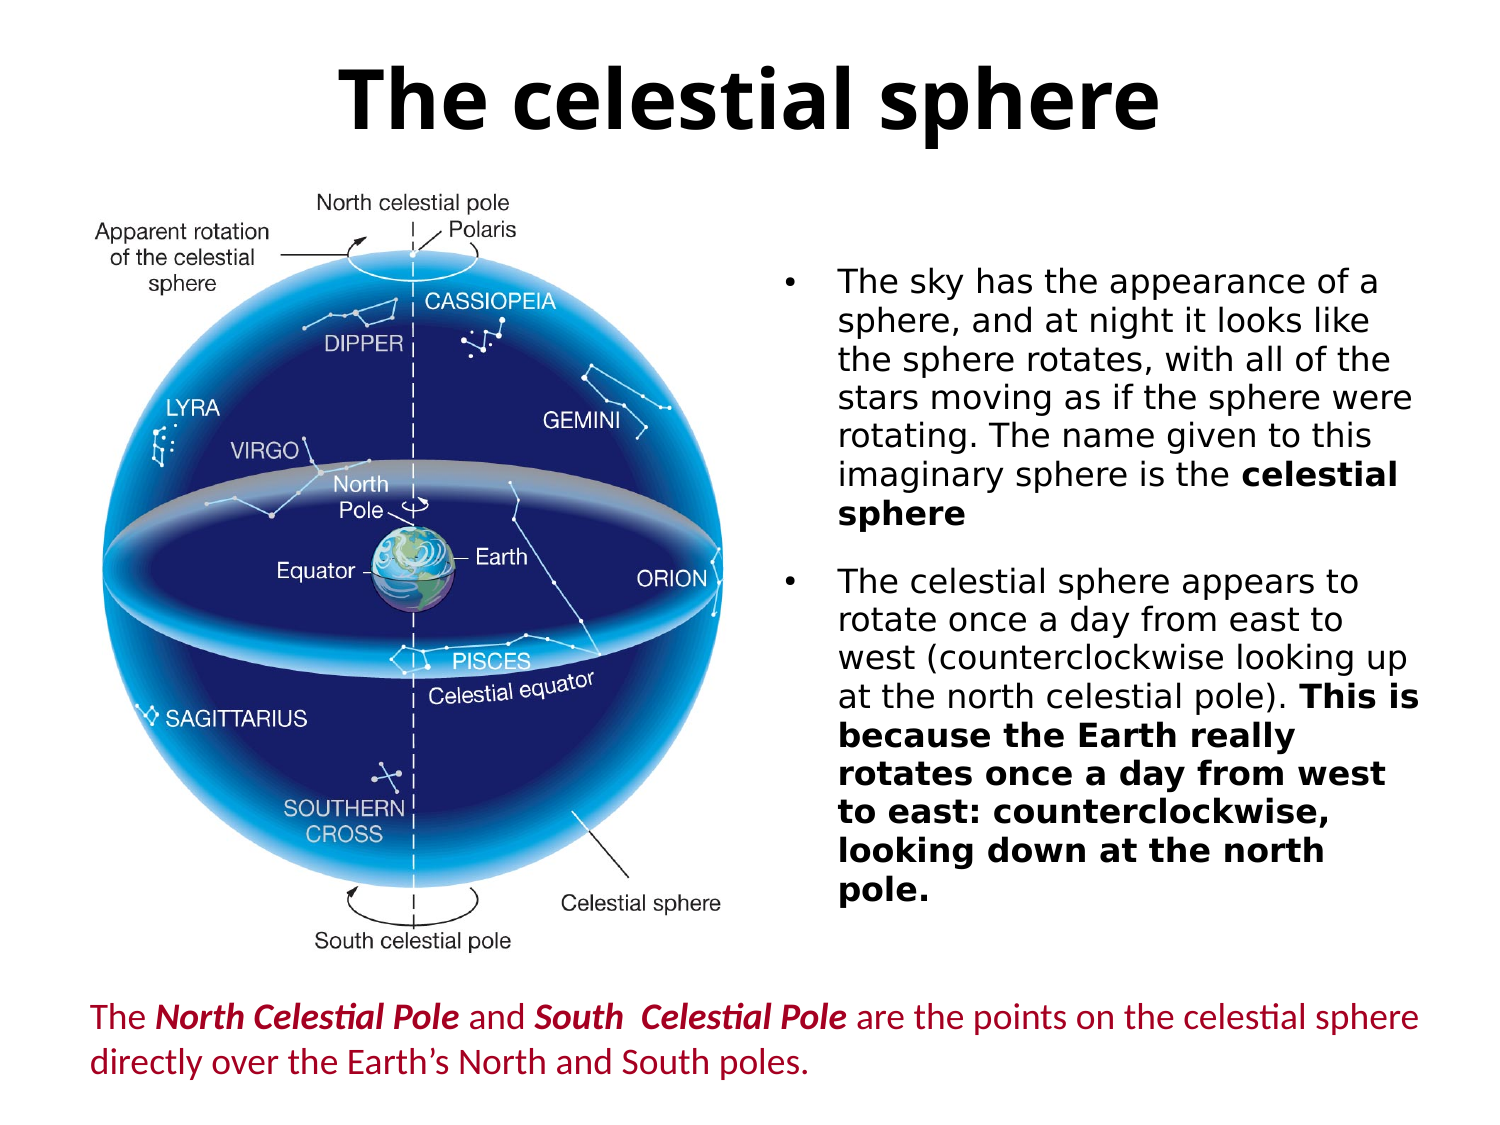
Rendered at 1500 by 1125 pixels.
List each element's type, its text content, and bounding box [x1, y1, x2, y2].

title The celestial sphere [75, 48, 1425, 146]
list The sky has the appearance of a sphere, and at night it looks like the sphere rotates, with all of the stars moving as if the sphere were rotating. The name given to this imaginary sphere is the celestial sphere The celestial sphere appears to rotate once a day from east to west (counterclockwise looking up at the north celestial pole). This is because the Earth really rotates once a day from west to east: counterclockwise, looking down at the north pole. [766, 263, 1426, 916]
text_box The North Celestial Pole and South Celestial Pole are the points on the celestial sphere directly over the Earth’s North and South poles. [74, 985, 1463, 1125]
picture [90, 188, 730, 955]
